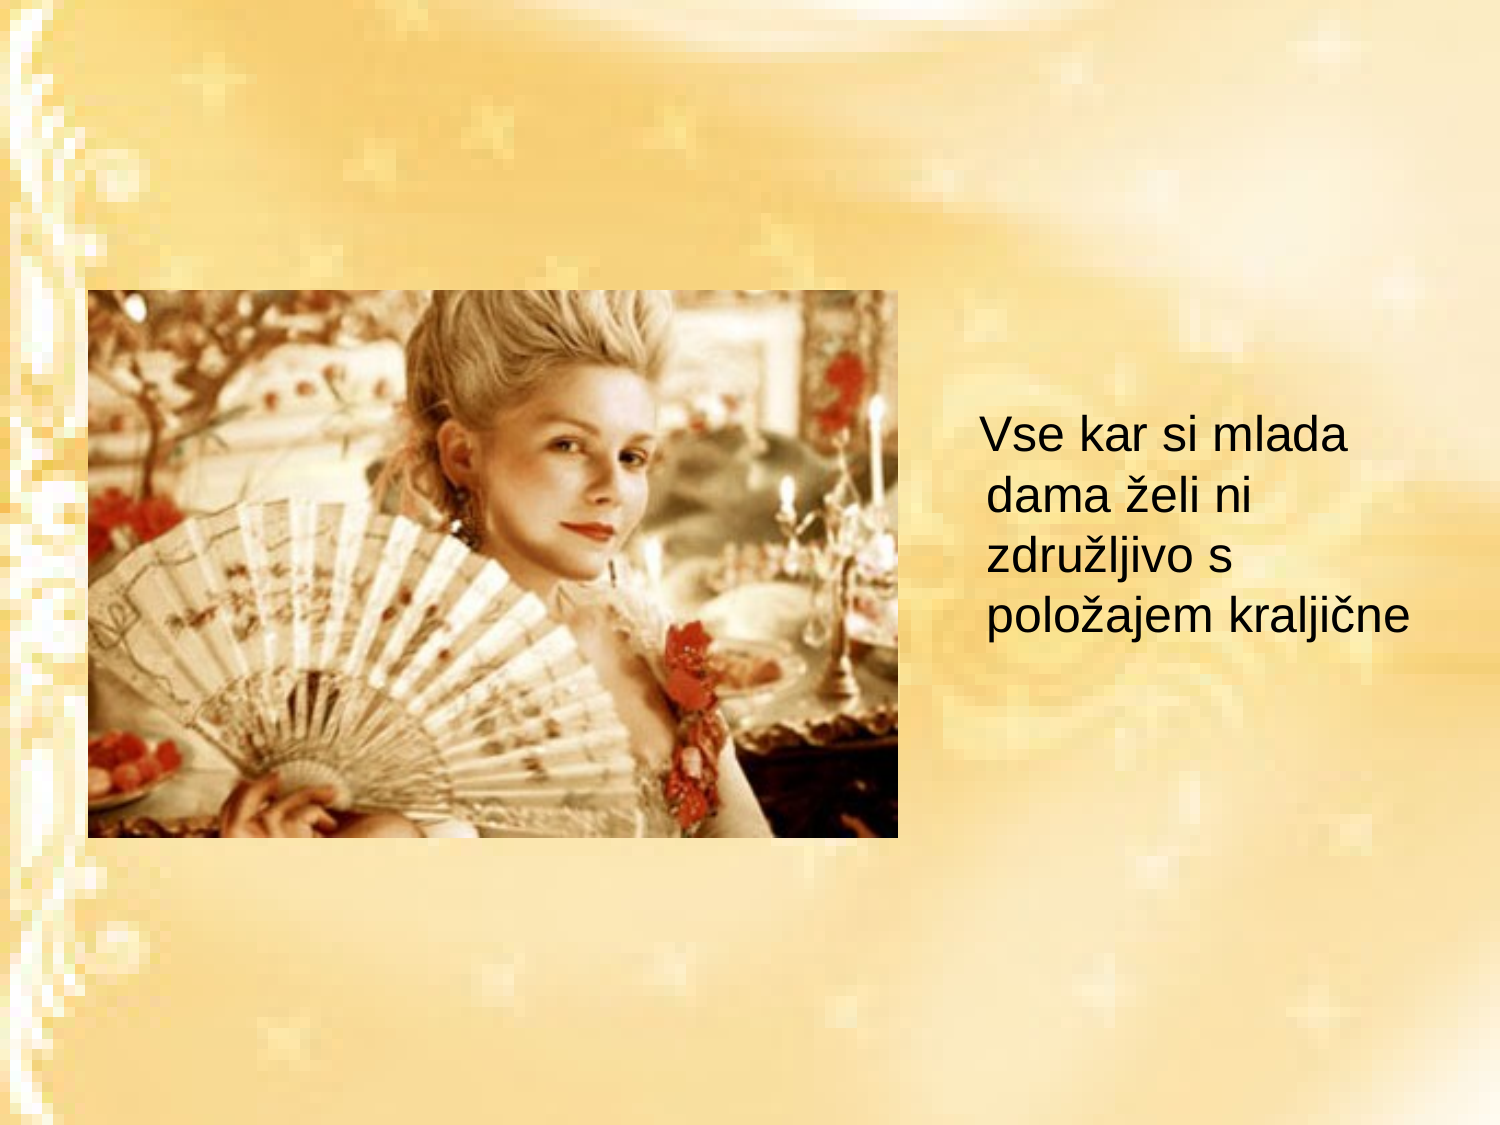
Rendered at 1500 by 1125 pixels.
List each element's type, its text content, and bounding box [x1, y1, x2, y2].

list Vse kar si mlada dama želi ni združljivo s položajem kraljične [915, 385, 1437, 745]
picture [0, 0, 1500, 1125]
